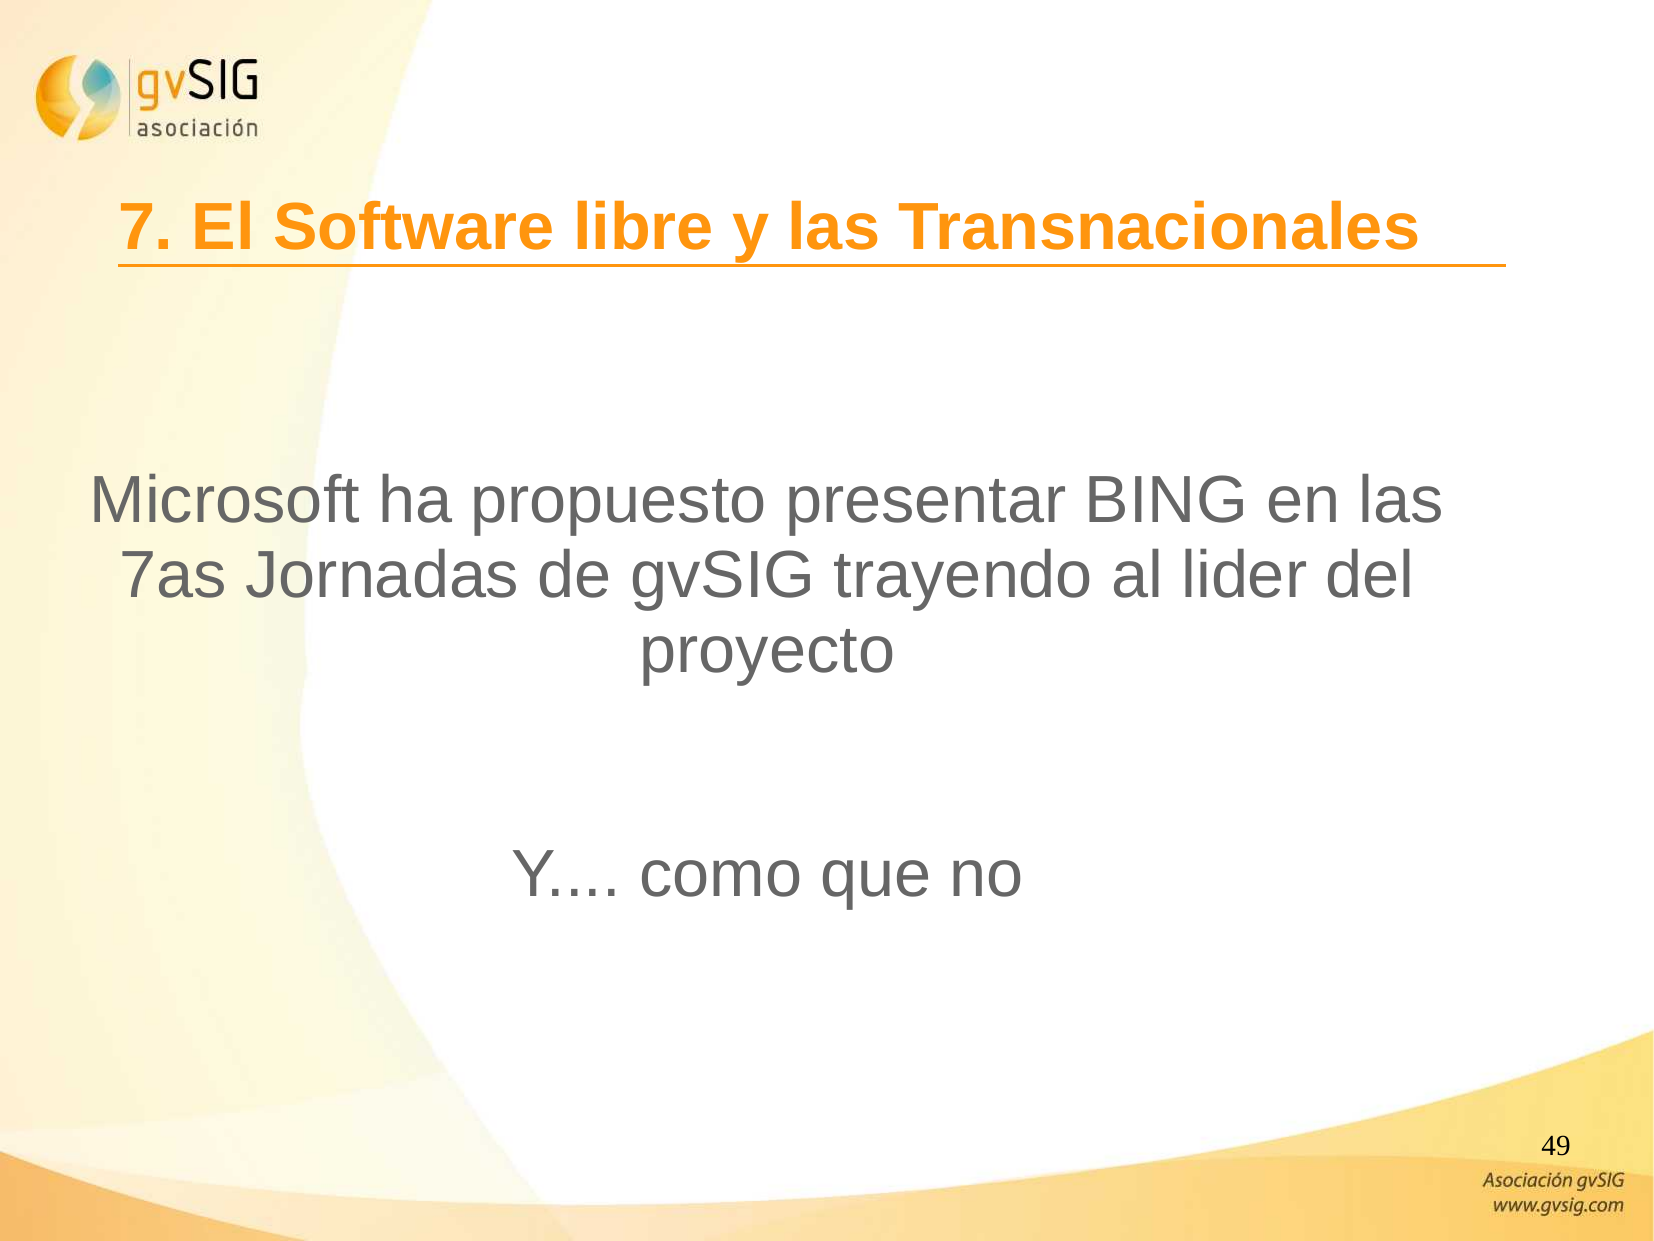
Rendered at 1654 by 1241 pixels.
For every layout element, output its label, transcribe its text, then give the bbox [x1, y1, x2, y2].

text_box Microsoft ha propuesto presentar BING en las 7as Jornadas de gvSIG trayendo al lider del proyecto Y.... como que no [59, 454, 1477, 919]
title 7. El Software libre y las Transnacionales [118, 177, 1607, 276]
picture [0, 0, 1654, 1241]
